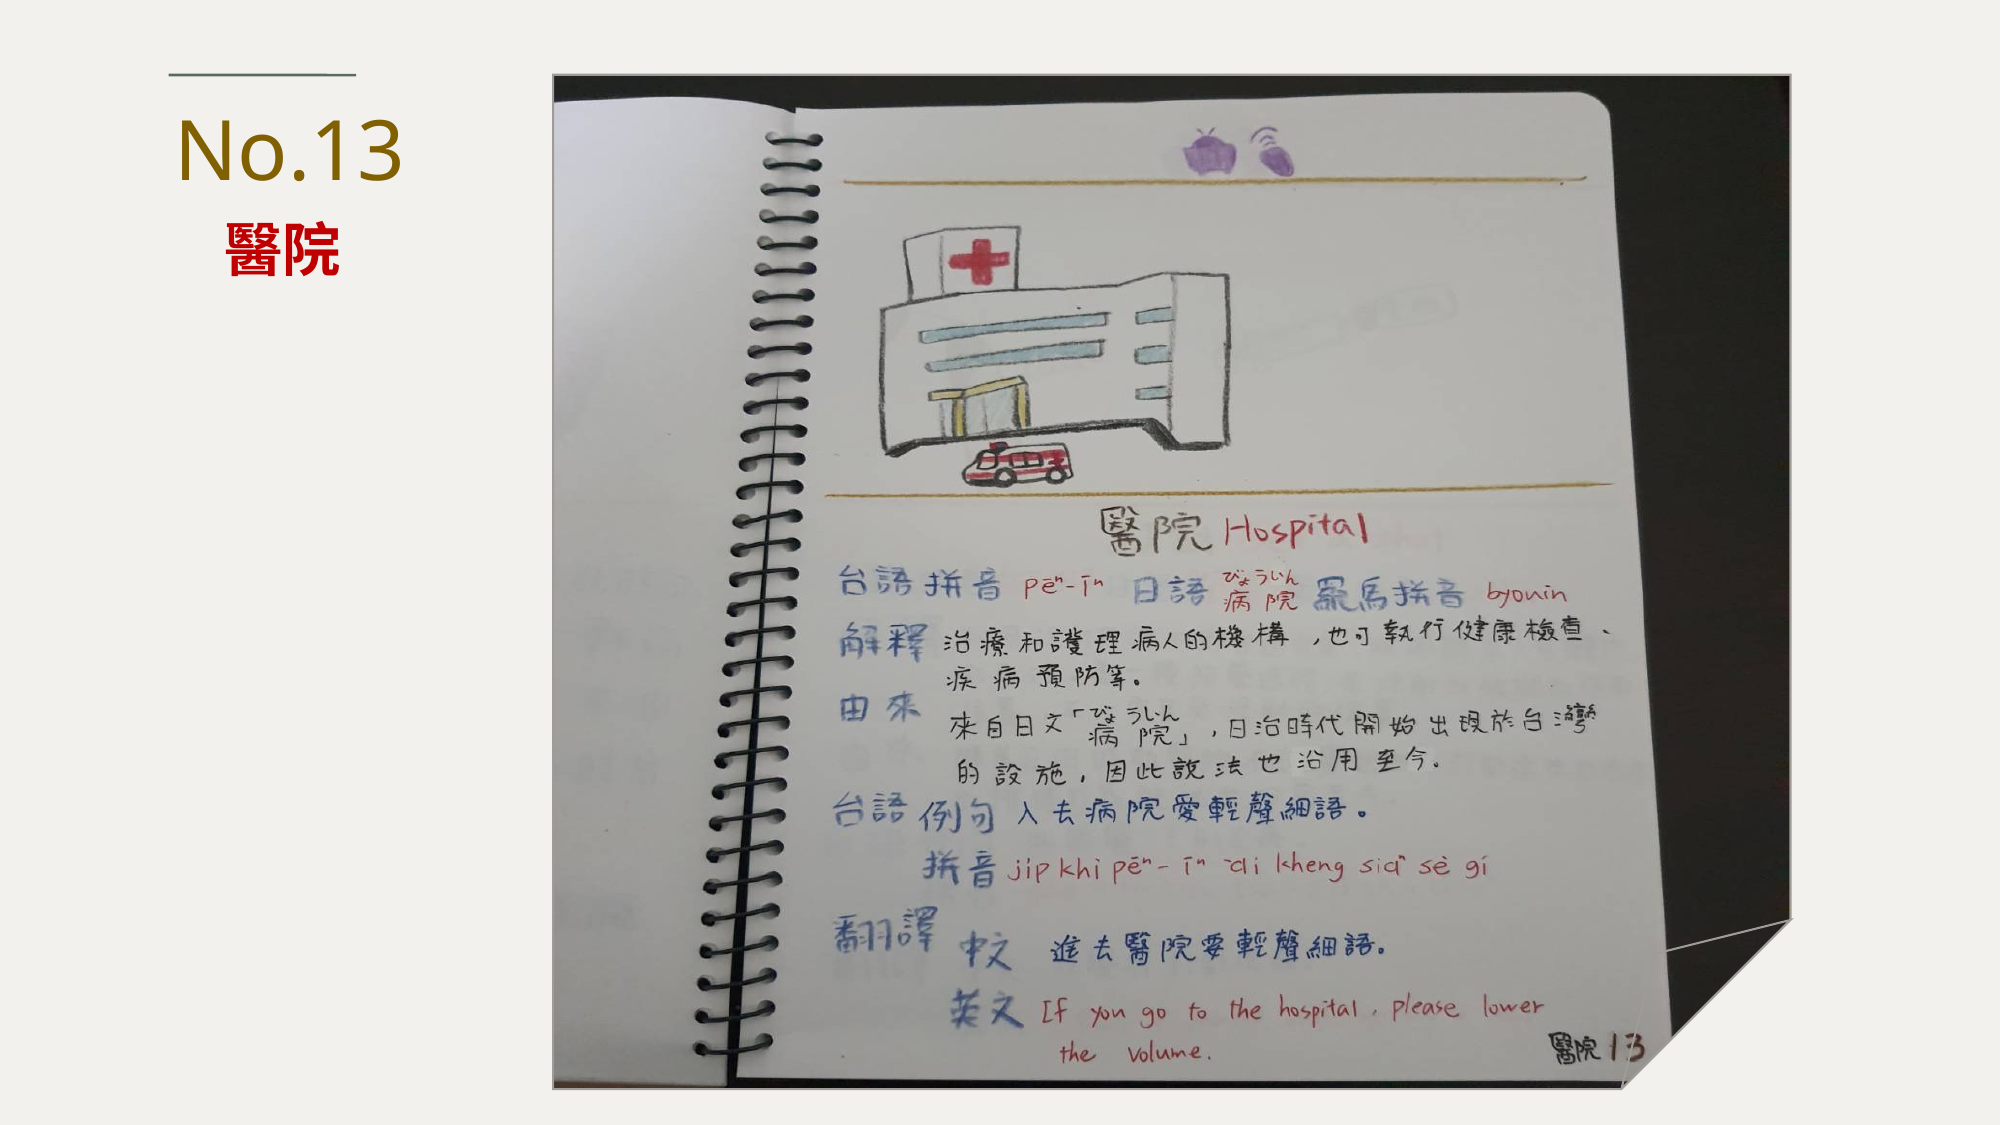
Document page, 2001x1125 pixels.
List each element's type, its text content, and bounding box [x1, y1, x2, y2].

text_box No.13 [159, 90, 524, 205]
text_box [553, 74, 1791, 1090]
text_box 醫院 [209, 206, 360, 291]
